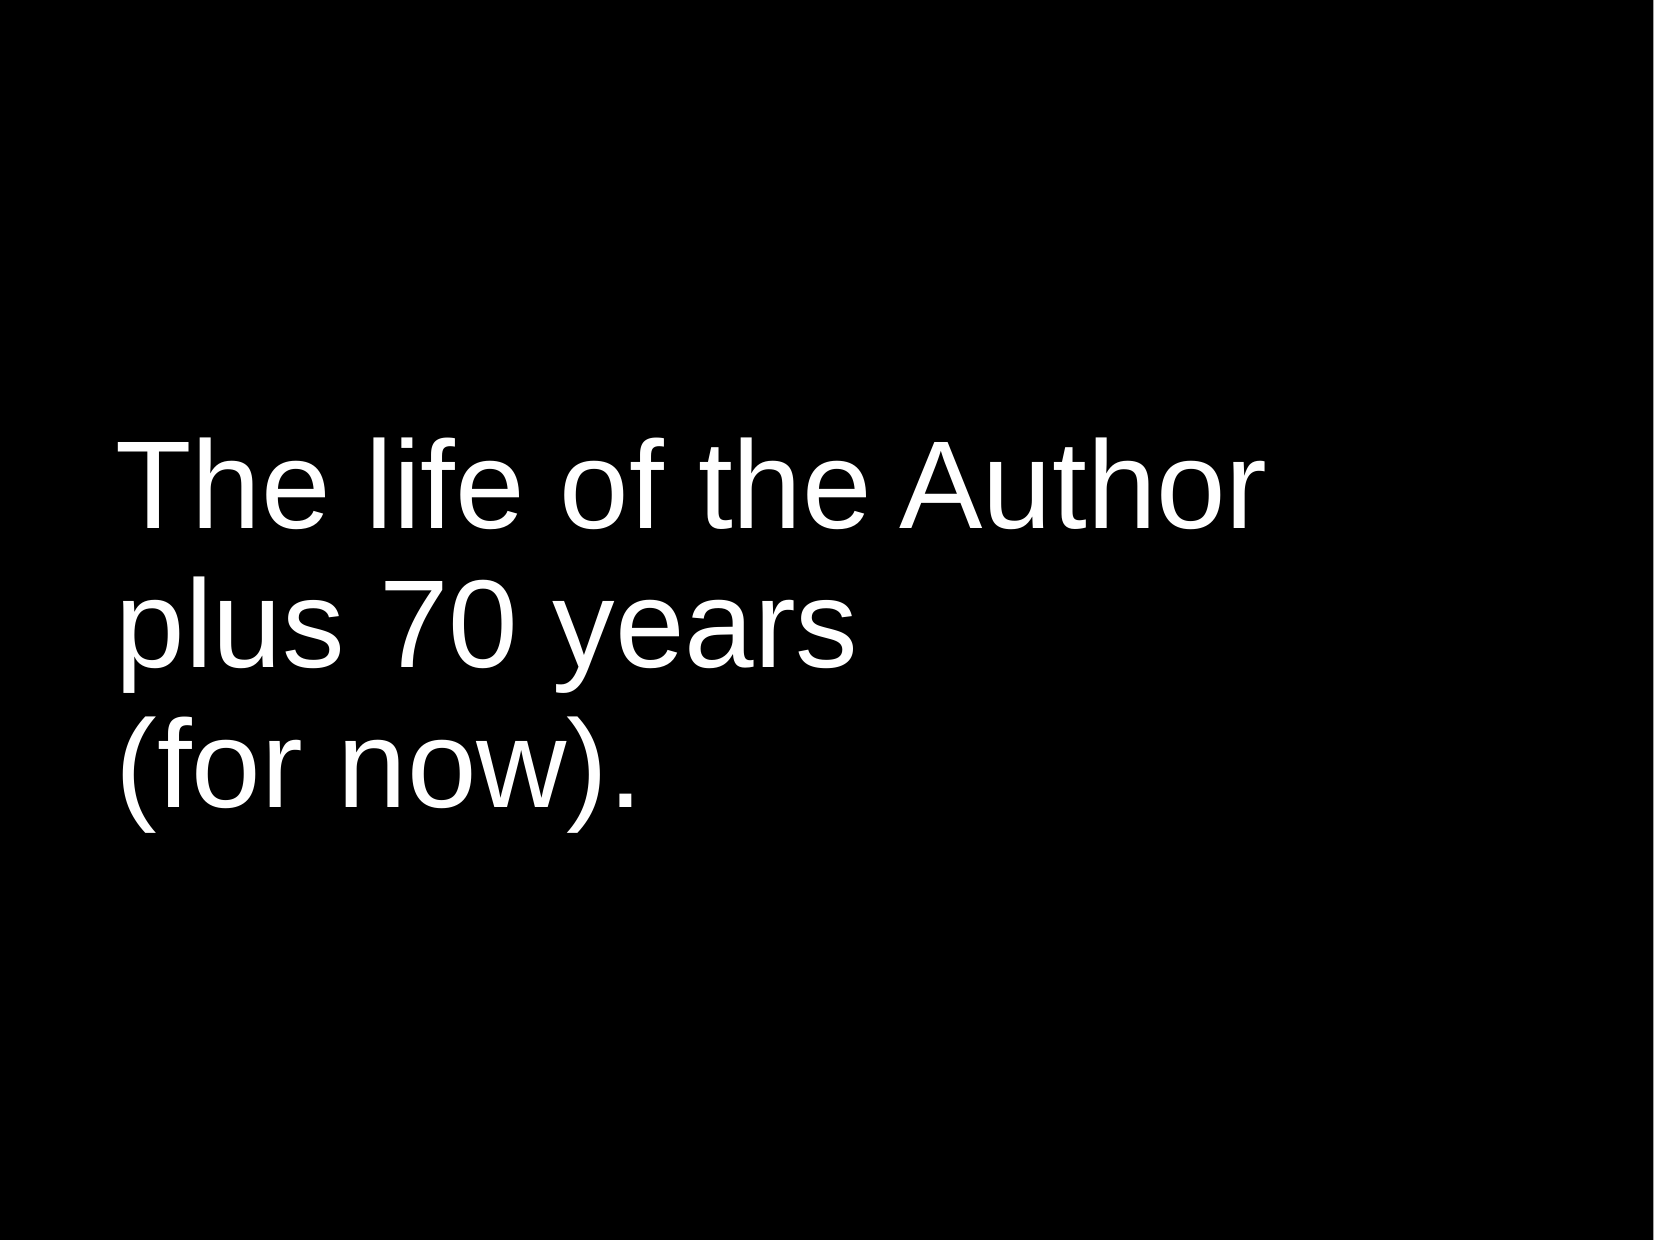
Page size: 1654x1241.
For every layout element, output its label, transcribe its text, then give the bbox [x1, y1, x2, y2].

text_box The life of the Author plus 70 years (for now). [100, 407, 1285, 842]
